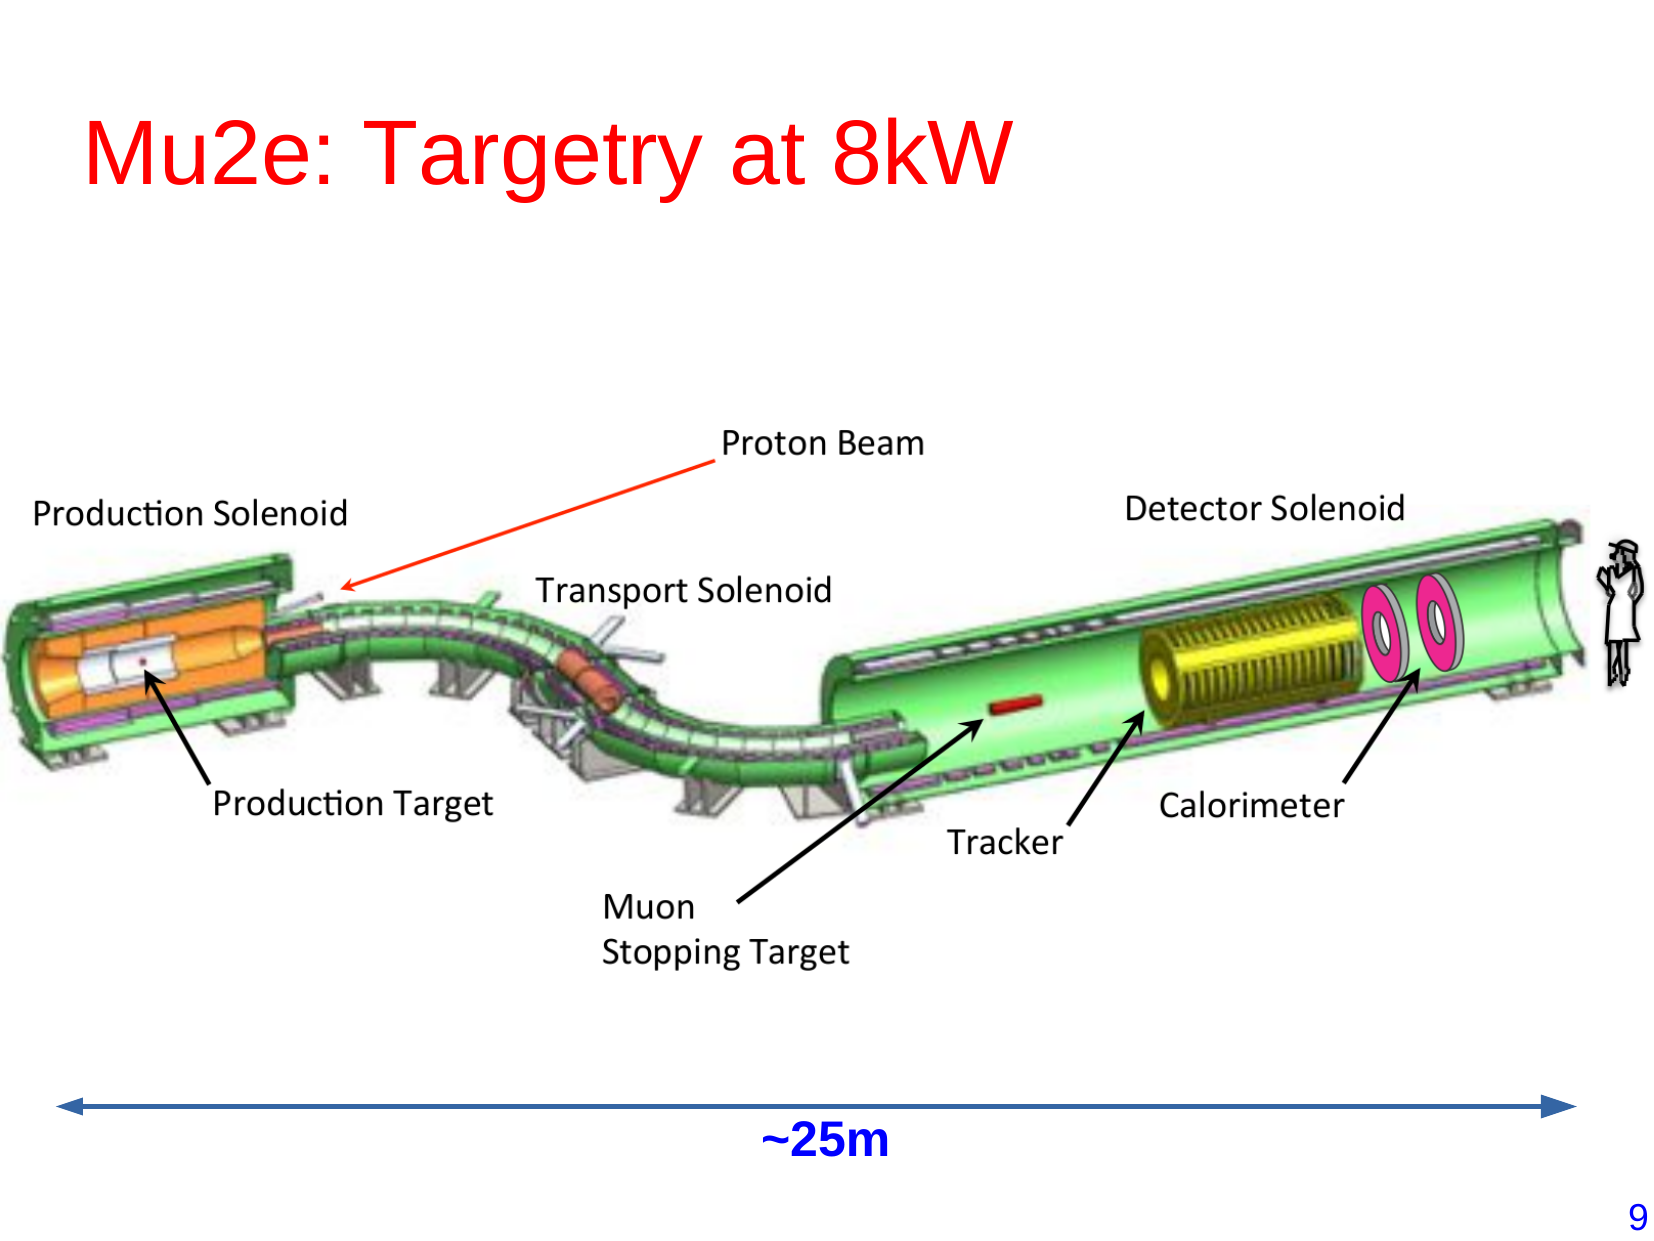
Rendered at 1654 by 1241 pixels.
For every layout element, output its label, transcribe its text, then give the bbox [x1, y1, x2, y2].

text_box ~25m [746, 1103, 906, 1174]
picture [0, 425, 1651, 979]
title Mu2e: Targetry at 8kW [82, 49, 1571, 257]
